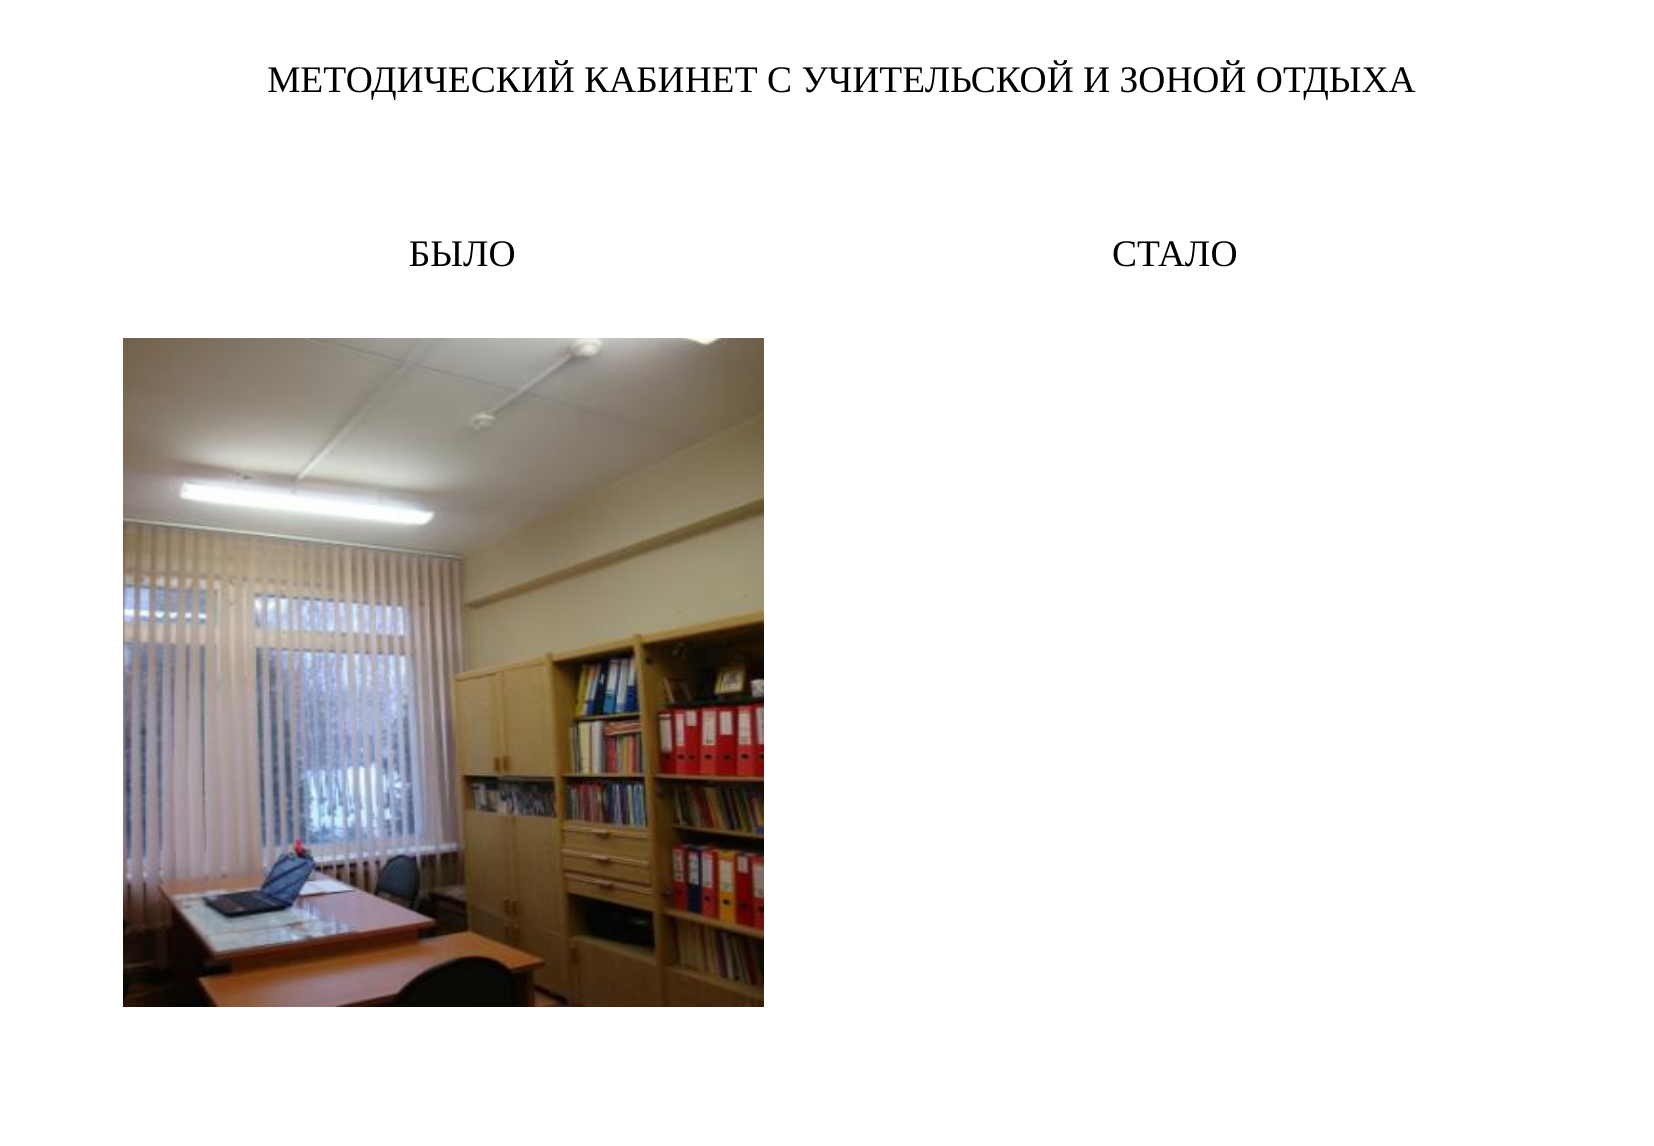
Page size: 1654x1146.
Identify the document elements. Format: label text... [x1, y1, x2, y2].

text_box СТАЛО [1097, 221, 1253, 281]
picture [123, 338, 764, 1007]
text_box МЕТОДИЧЕСКИЙ КАБИНЕТ С УЧИТЕЛЬСКОЙ И ЗОНОЙ ОТДЫХА [147, 45, 1537, 110]
text_box БЫЛО [394, 221, 531, 281]
